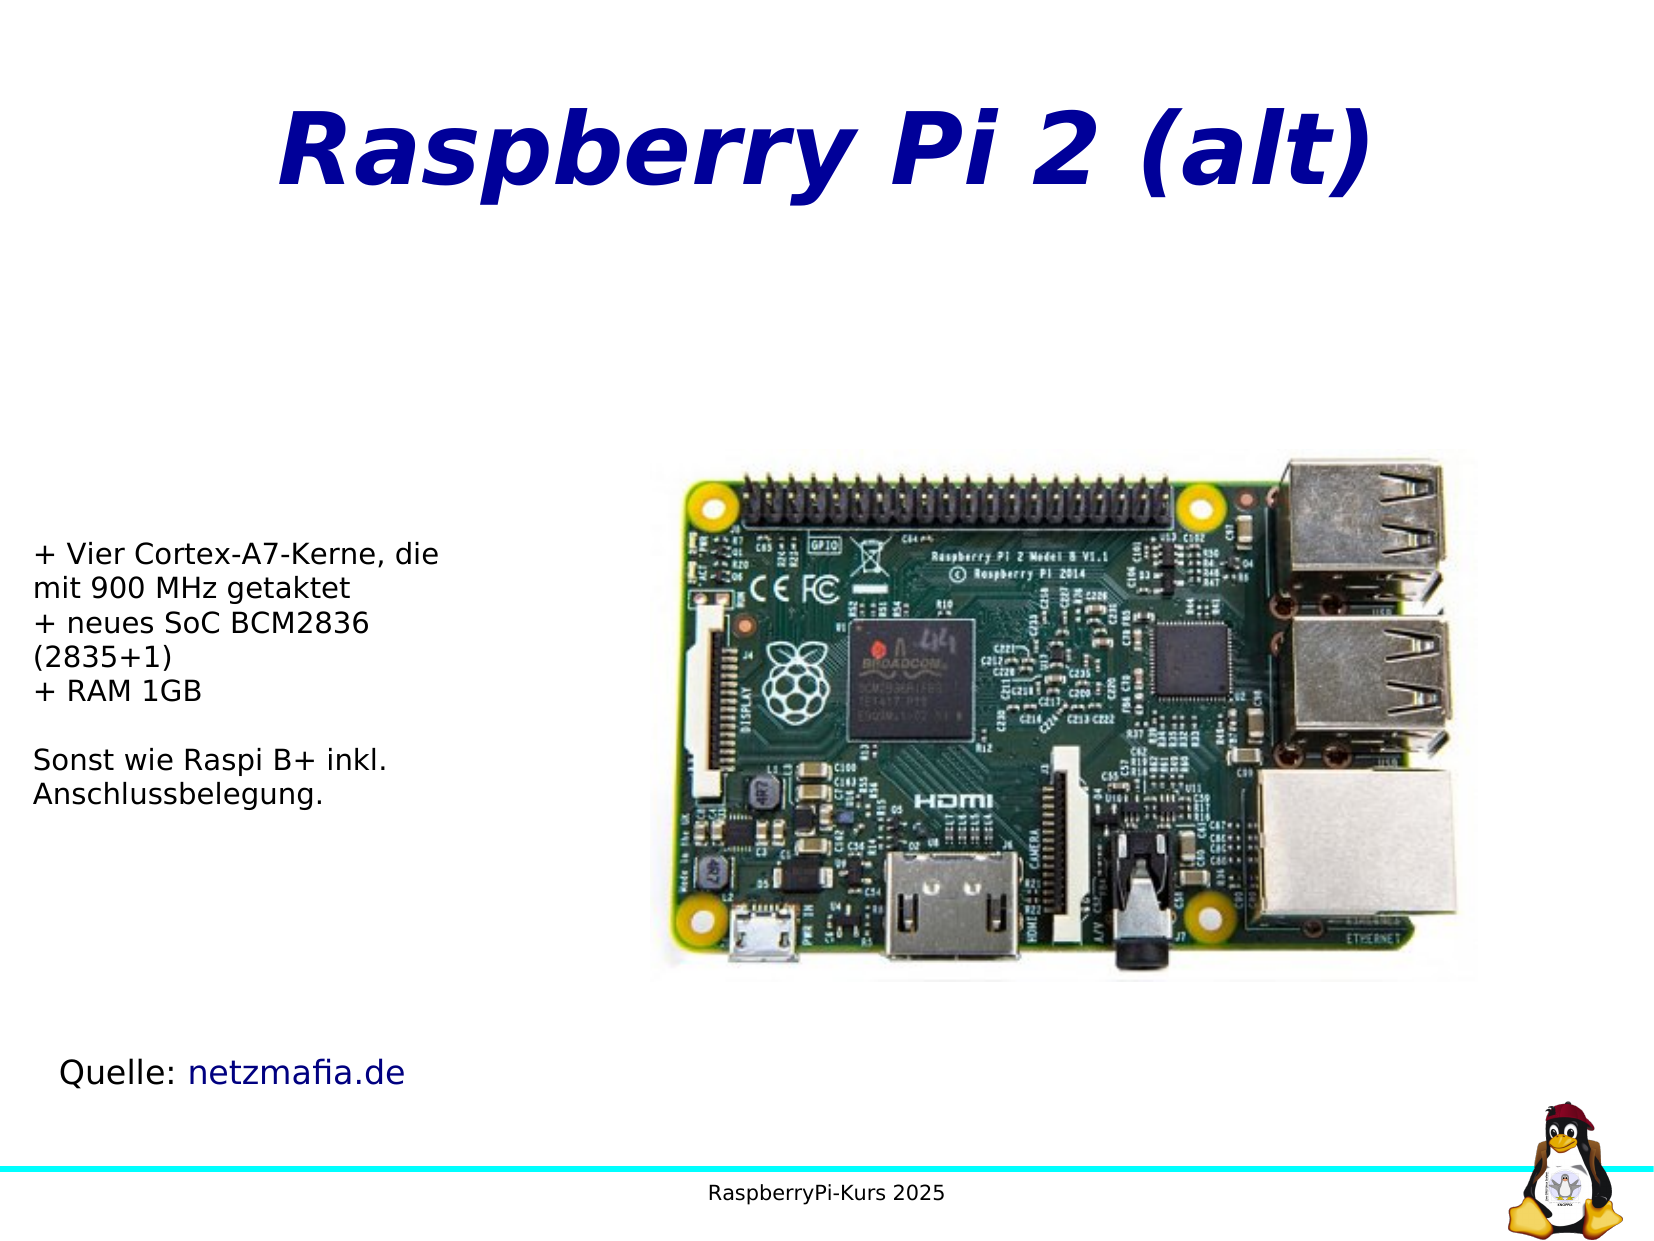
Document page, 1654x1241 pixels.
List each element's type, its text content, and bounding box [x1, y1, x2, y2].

text_box Quelle: netzmafia.de [59, 1053, 502, 1093]
picture [650, 449, 1478, 982]
title Raspberry Pi 2 (alt) [121, 33, 1534, 267]
picture [1505, 1100, 1625, 1241]
list + Vier Cortex-A7-Kerne, die mit 900 MHz getaktet + neues SoC BCM2836 (2835+1) + RAM 1GB Sonst wie Raspi B+ inkl. Anschlussbelegung. [32, 537, 473, 982]
